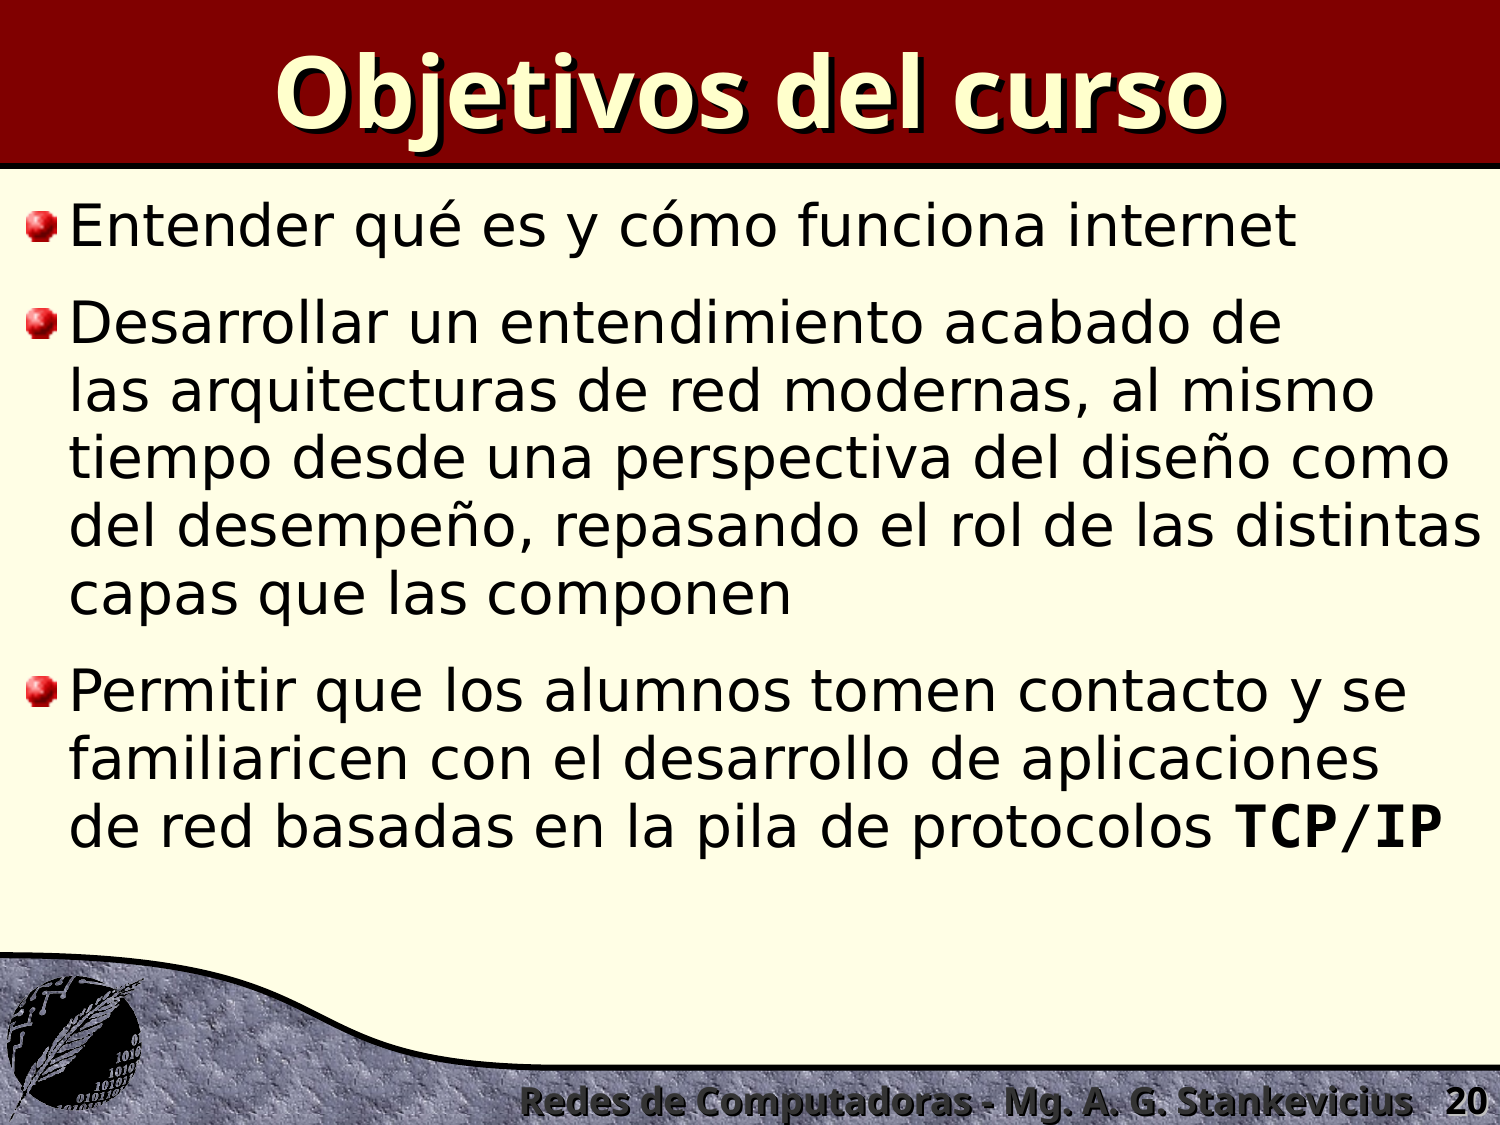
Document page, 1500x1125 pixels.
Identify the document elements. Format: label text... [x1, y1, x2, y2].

picture [0, 959, 1500, 1125]
picture [1047, 1100, 1054, 1110]
picture [790, 1100, 795, 1110]
list Entender qué es y cómo funciona internet Desarrollar un entendimiento acabado de las arquitecturas de red modernas, al mismo tiempo desde una perspectiva del diseño como del desempeño, repasando el rol de las distintas capas que las componen Permitir que los alumnos tomen contacto y se familiaricen con el desarrollo de aplicaciones de red basadas en la pila de protocolos TCP/IP [11, 192, 1486, 921]
title Objetivos del curso [15, 5, 1485, 160]
